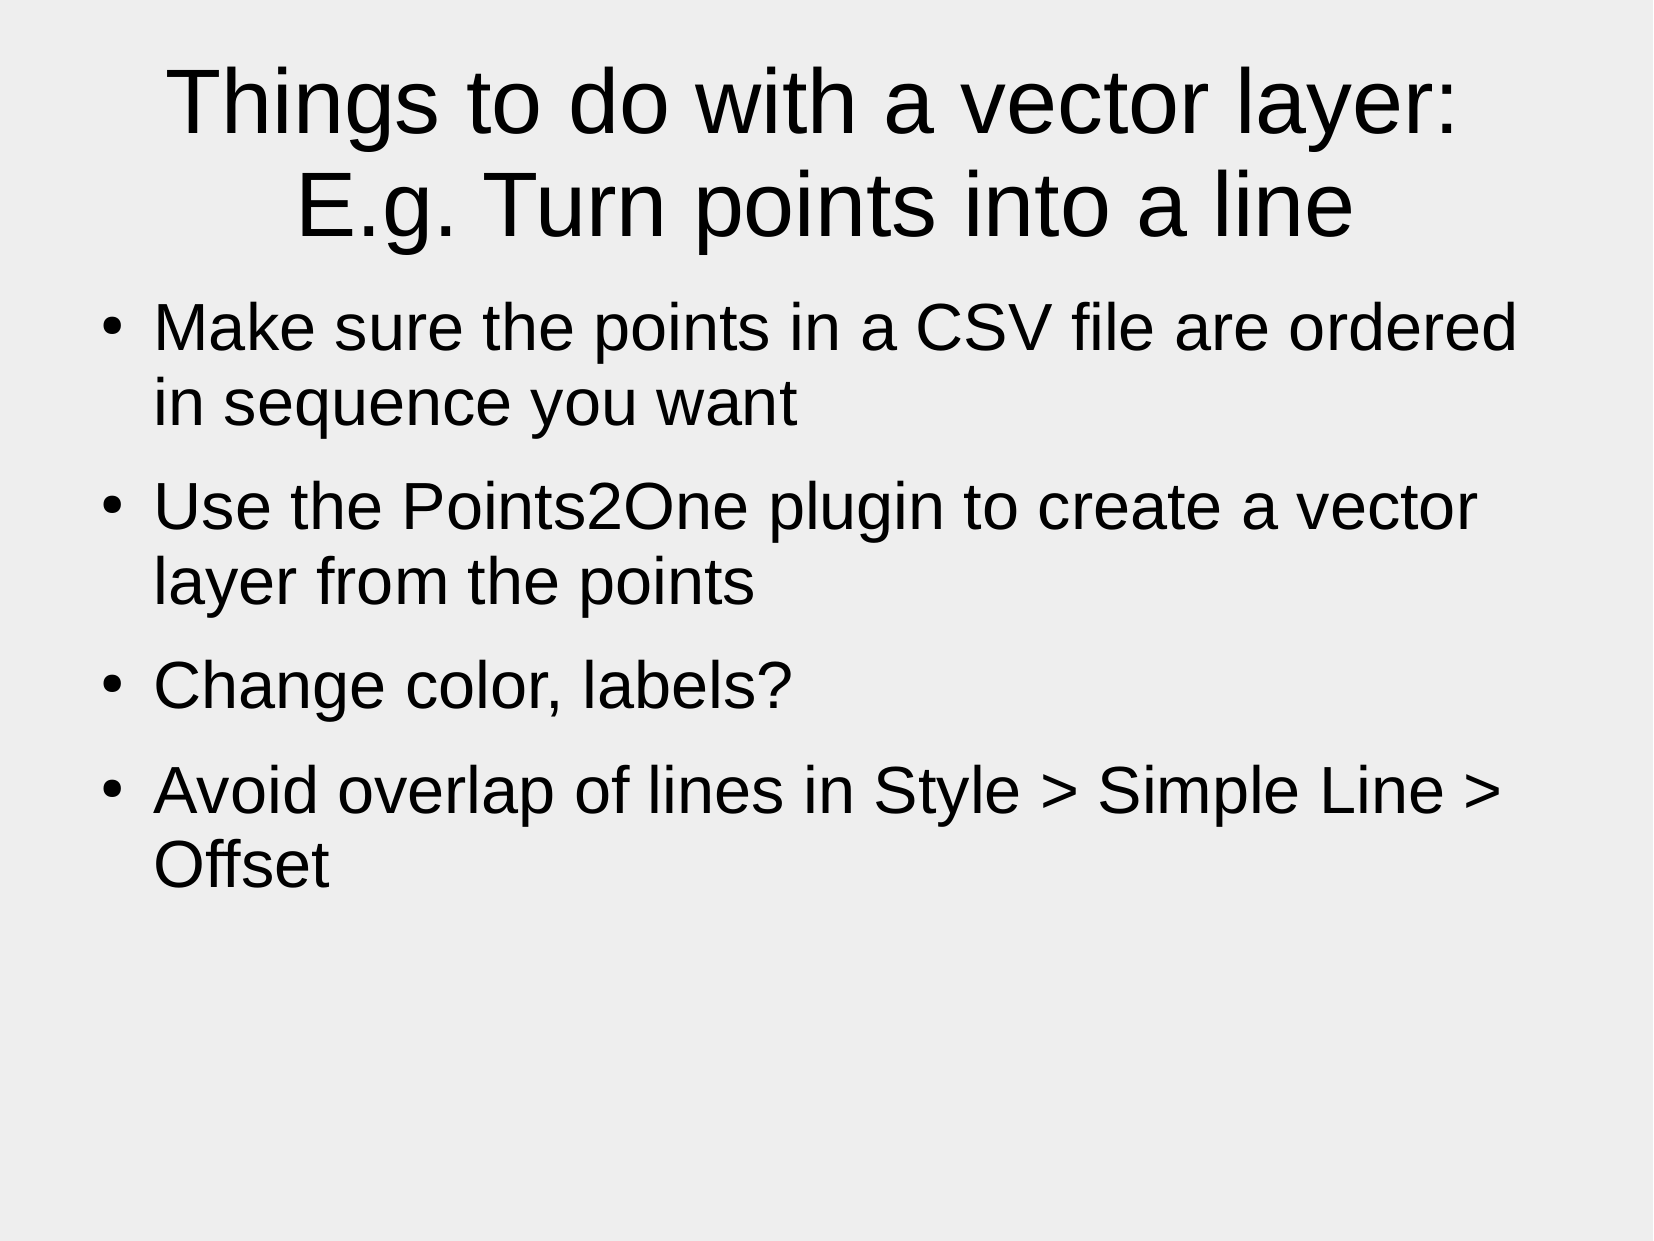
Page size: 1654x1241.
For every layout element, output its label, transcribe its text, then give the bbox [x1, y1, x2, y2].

title Things to do with a vector layer: E.g. Turn points into a line [82, 49, 1571, 257]
list Make sure the points in a CSV file are ordered in sequence you want Use the Points2One plugin to create a vector layer from the points Change color, labels? Avoid overlap of lines in Style > Simple Line > Offset [82, 290, 1571, 1010]
